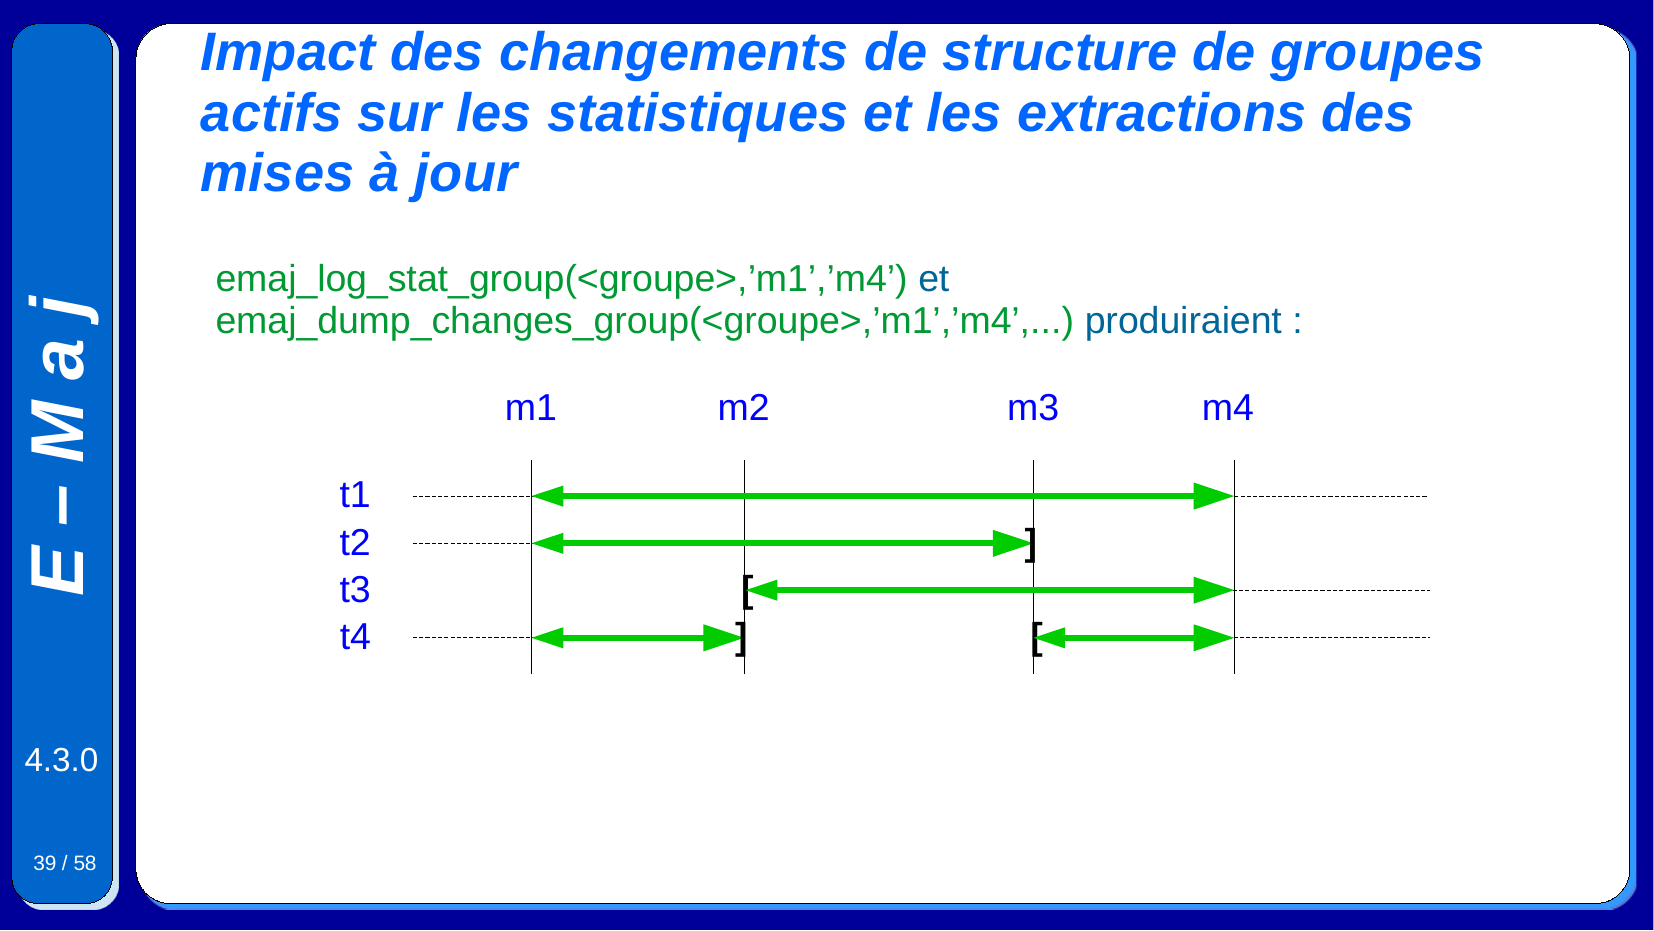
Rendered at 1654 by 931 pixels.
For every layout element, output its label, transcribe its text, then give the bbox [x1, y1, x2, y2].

text_box ] [1009, 513, 1053, 571]
text_box t3 [324, 561, 386, 608]
text_box emaj_log_stat_group(<groupe>,’m1’,’m4’) et emaj_dump_changes_group(<groupe>,’m1’,’m4’,...) produiraient : [200, 250, 1318, 350]
text_box t1 [324, 466, 386, 513]
text_box t4 [324, 608, 386, 666]
text_box ] [720, 608, 763, 666]
text_box m2 [702, 379, 785, 436]
text_box [ [726, 561, 769, 618]
text_box m1 [490, 379, 572, 436]
title Impact des changements de structure de groupes actifs sur les statistiques et les extractions des mises à jour [200, 21, 1575, 204]
text_box t2 [324, 513, 386, 561]
text_box m3 [992, 379, 1074, 436]
text_box [ [1015, 608, 1058, 666]
text_box m4 [1187, 379, 1269, 436]
